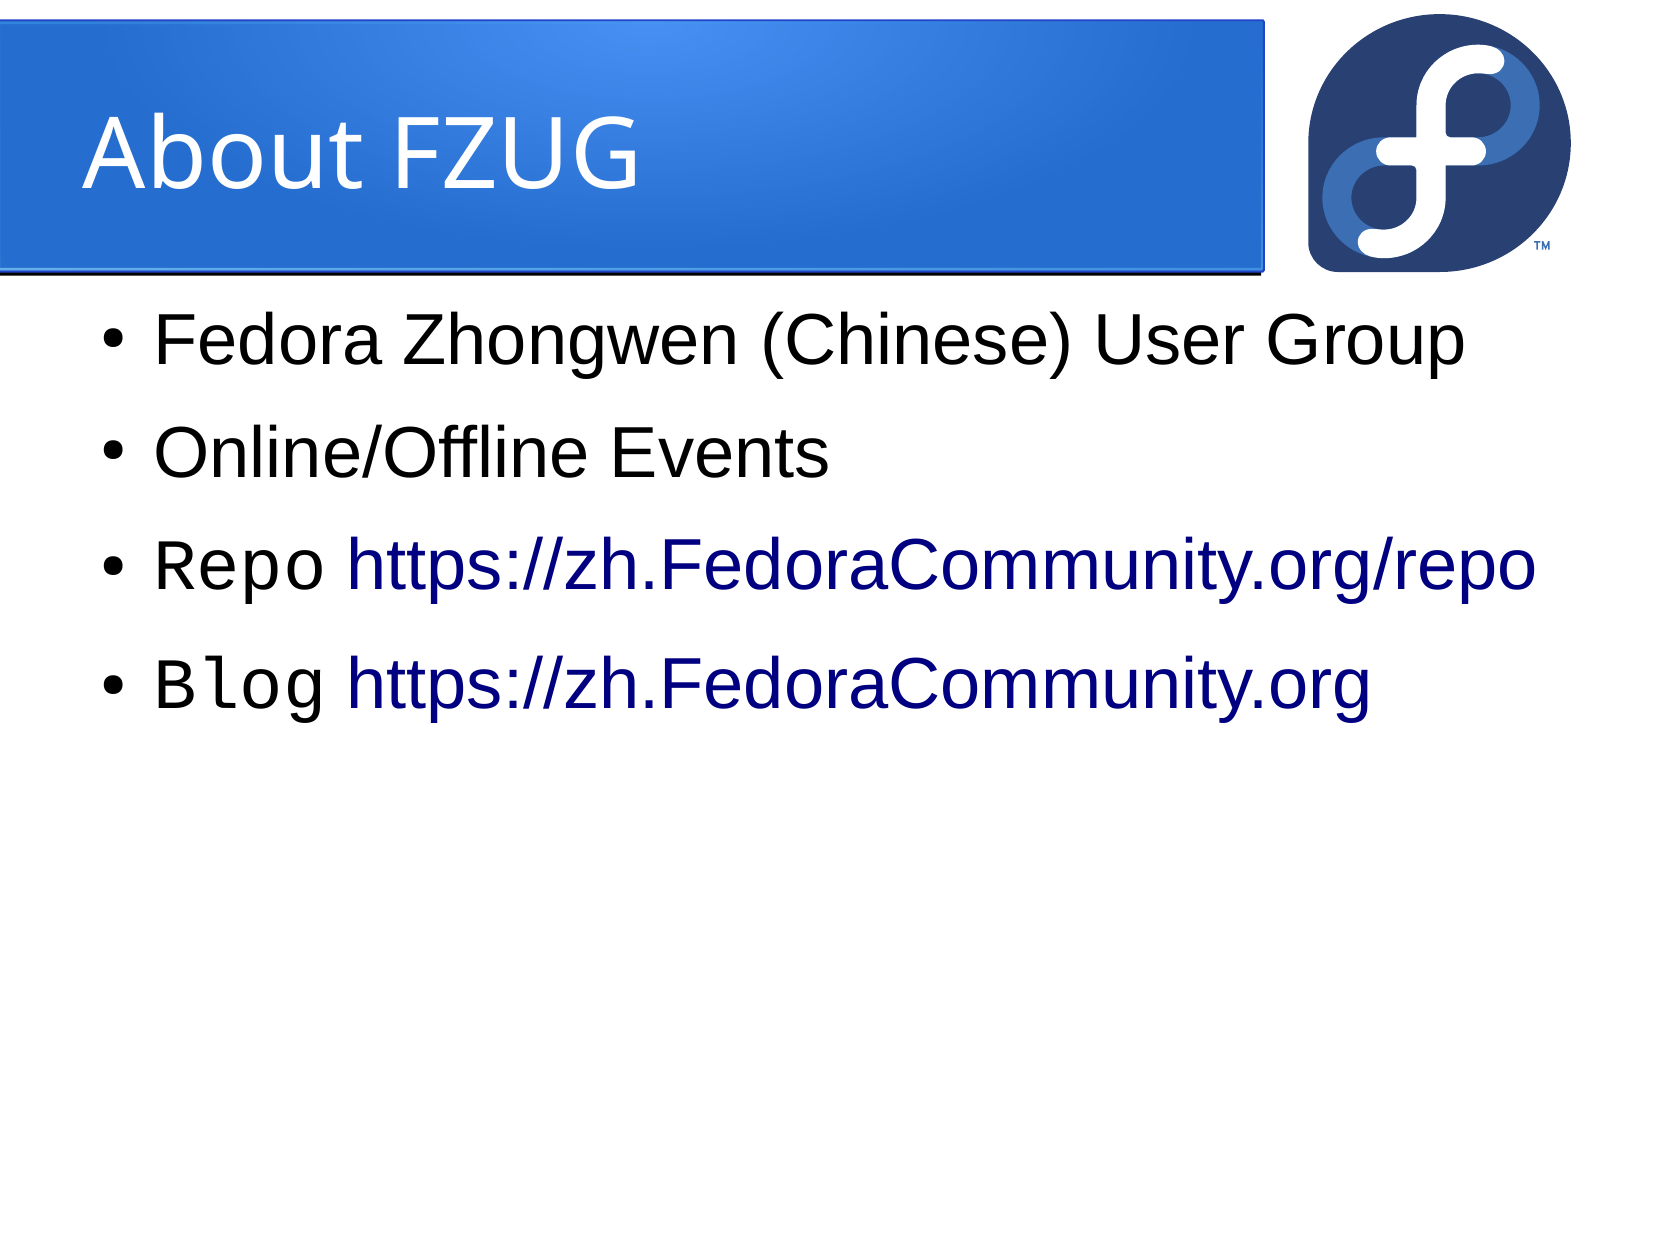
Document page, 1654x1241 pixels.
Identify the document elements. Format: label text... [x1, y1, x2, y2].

title About FZUG [82, 47, 1235, 252]
list Fedora Zhongwen (Chinese) User Group Online/Offline Events Repo https://zh.FedoraCommunity.org/repo Blog https://zh.FedoraCommunity.org [82, 299, 1571, 1019]
